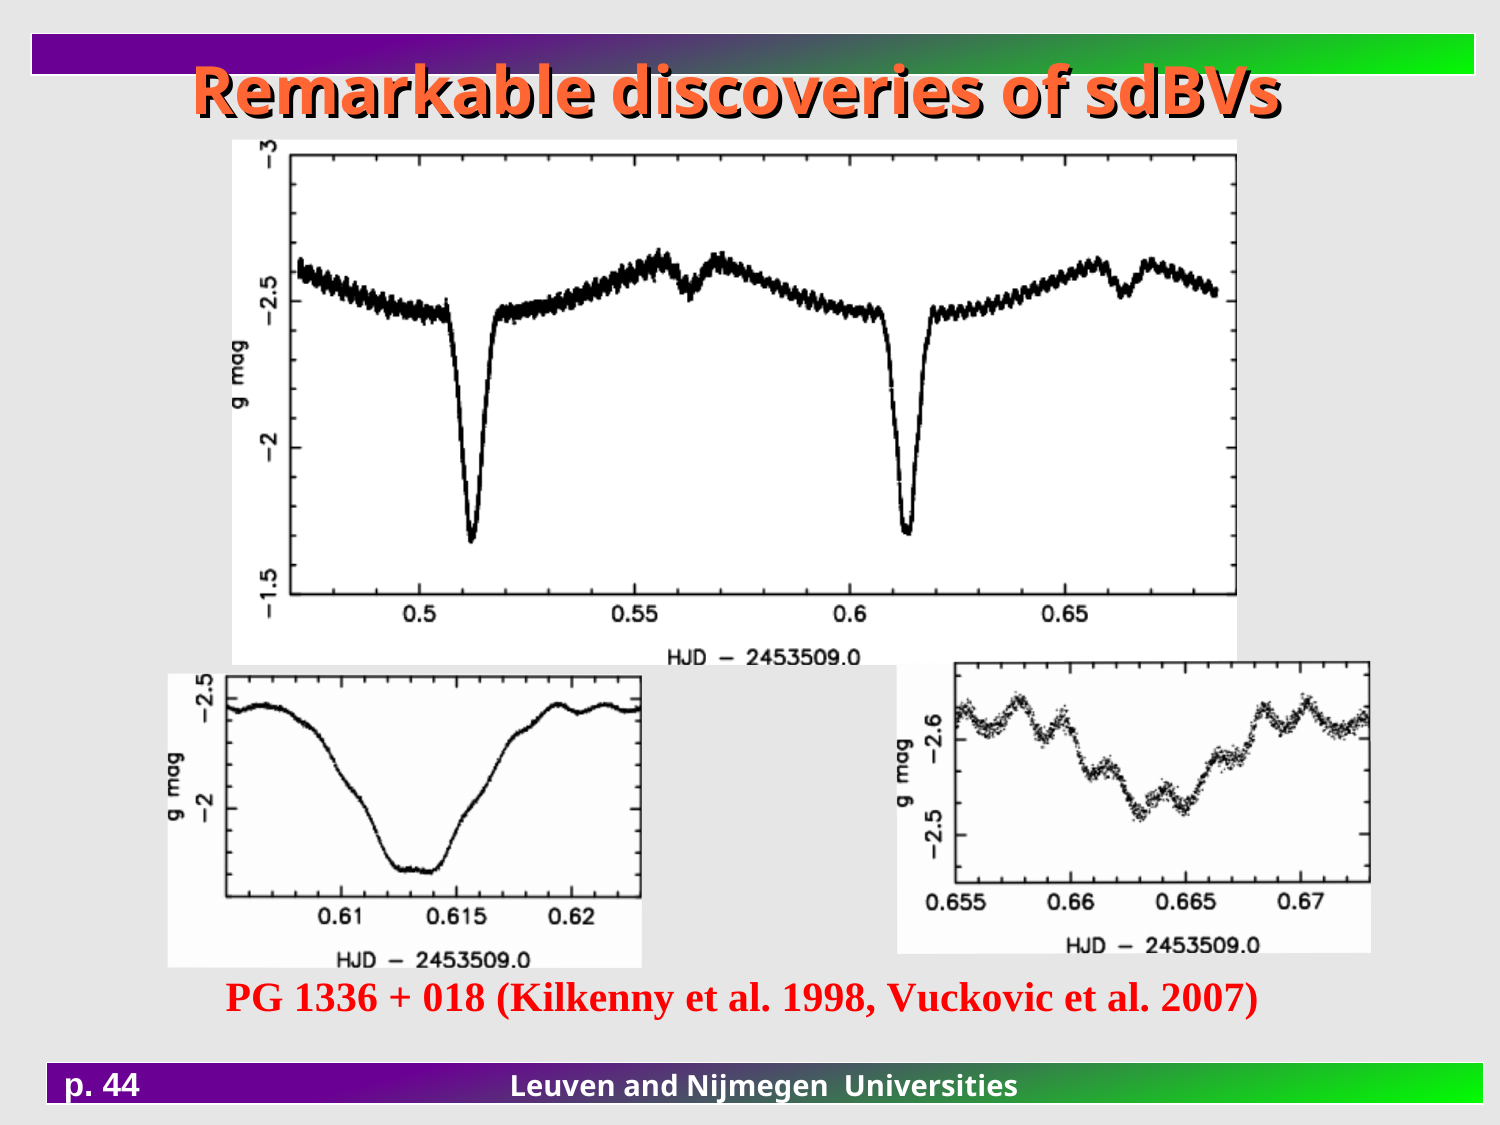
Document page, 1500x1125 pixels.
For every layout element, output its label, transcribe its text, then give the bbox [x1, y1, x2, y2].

picture [231, 139, 1371, 955]
picture [167, 673, 642, 969]
text_box PG 1336 + 018 (Kilkenny et al. 1998, Vuckovic et al. 2007) [225, 974, 1500, 1098]
title Remarkable discoveries of sdBVs [61, 0, 1412, 183]
